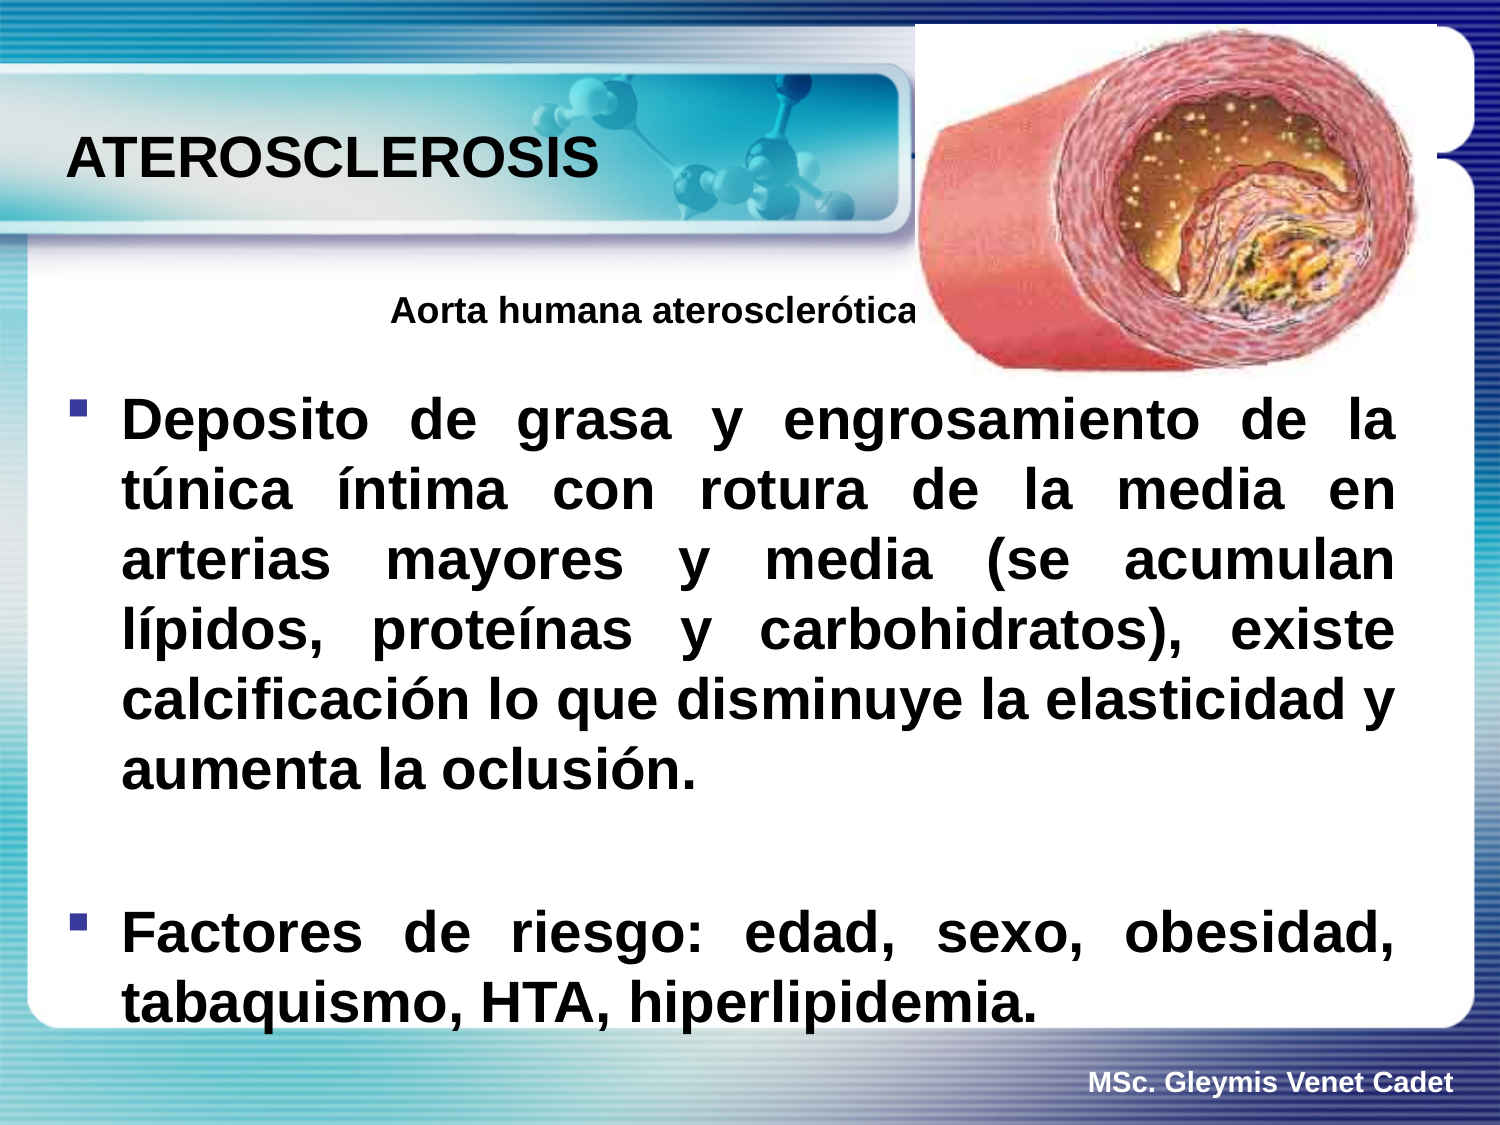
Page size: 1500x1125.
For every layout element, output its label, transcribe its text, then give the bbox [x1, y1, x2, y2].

text_box MSc. Gleymis Venet Cadet [1073, 1056, 1478, 1106]
text_box Aorta humana aterosclerótica [375, 278, 915, 339]
title ATEROSCLEROSIS [50, 107, 863, 200]
picture [0, 0, 1500, 1125]
list Deposito de grasa y engrosamiento de la túnica íntima con rotura de la media en arterias mayores y media (se acumulan lípidos, proteínas y carbohidratos), existe calcificación lo que disminuye la elasticidad y aumenta la oclusión. Factores de riesgo: edad, sexo, obesidad, tabaquismo, HTA, hiperlipidemia. [50, 373, 1413, 1047]
